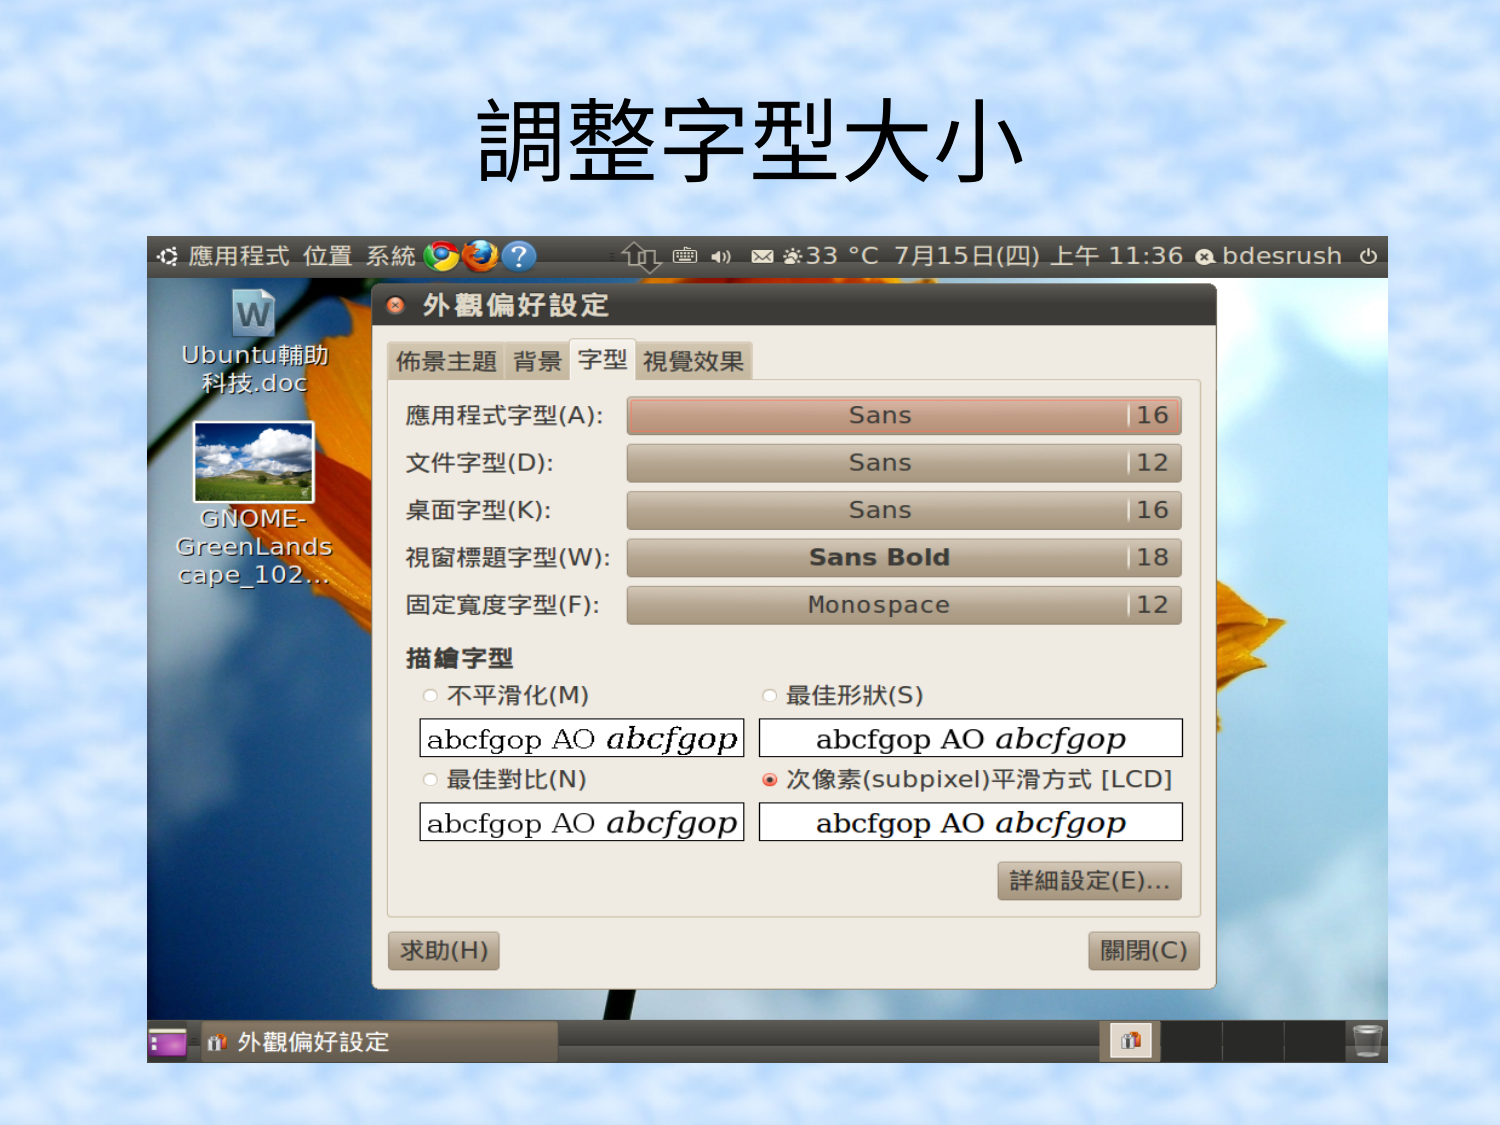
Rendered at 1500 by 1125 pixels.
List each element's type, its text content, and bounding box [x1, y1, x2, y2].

title 調整字型大小 [75, 20, 1425, 257]
picture [0, 0, 1500, 1125]
